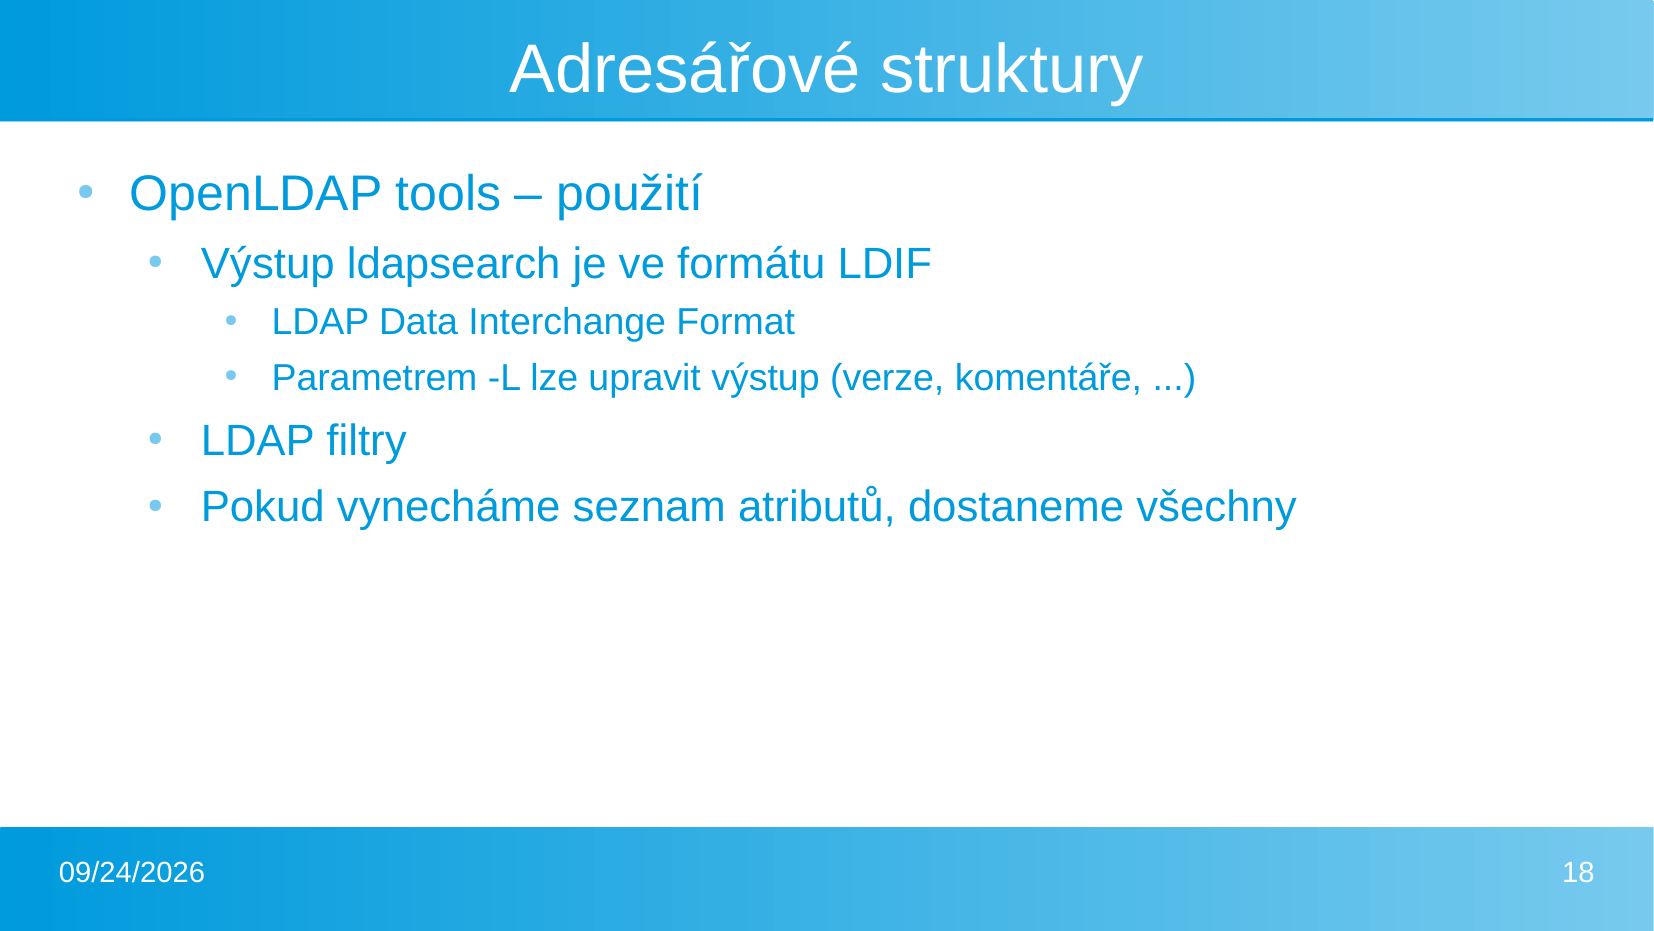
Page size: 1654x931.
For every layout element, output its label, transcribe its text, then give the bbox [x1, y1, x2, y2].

title Adresářové struktury [59, 29, 1595, 108]
list OpenLDAP tools – použití Výstup ldapsearch je ve formátu LDIF LDAP Data Interchange Format Parametrem -L lze upravit výstup (verze, komentáře, ...) LDAP filtry Pokud vynecháme seznam atributů, dostaneme všechny [59, 165, 1595, 756]
